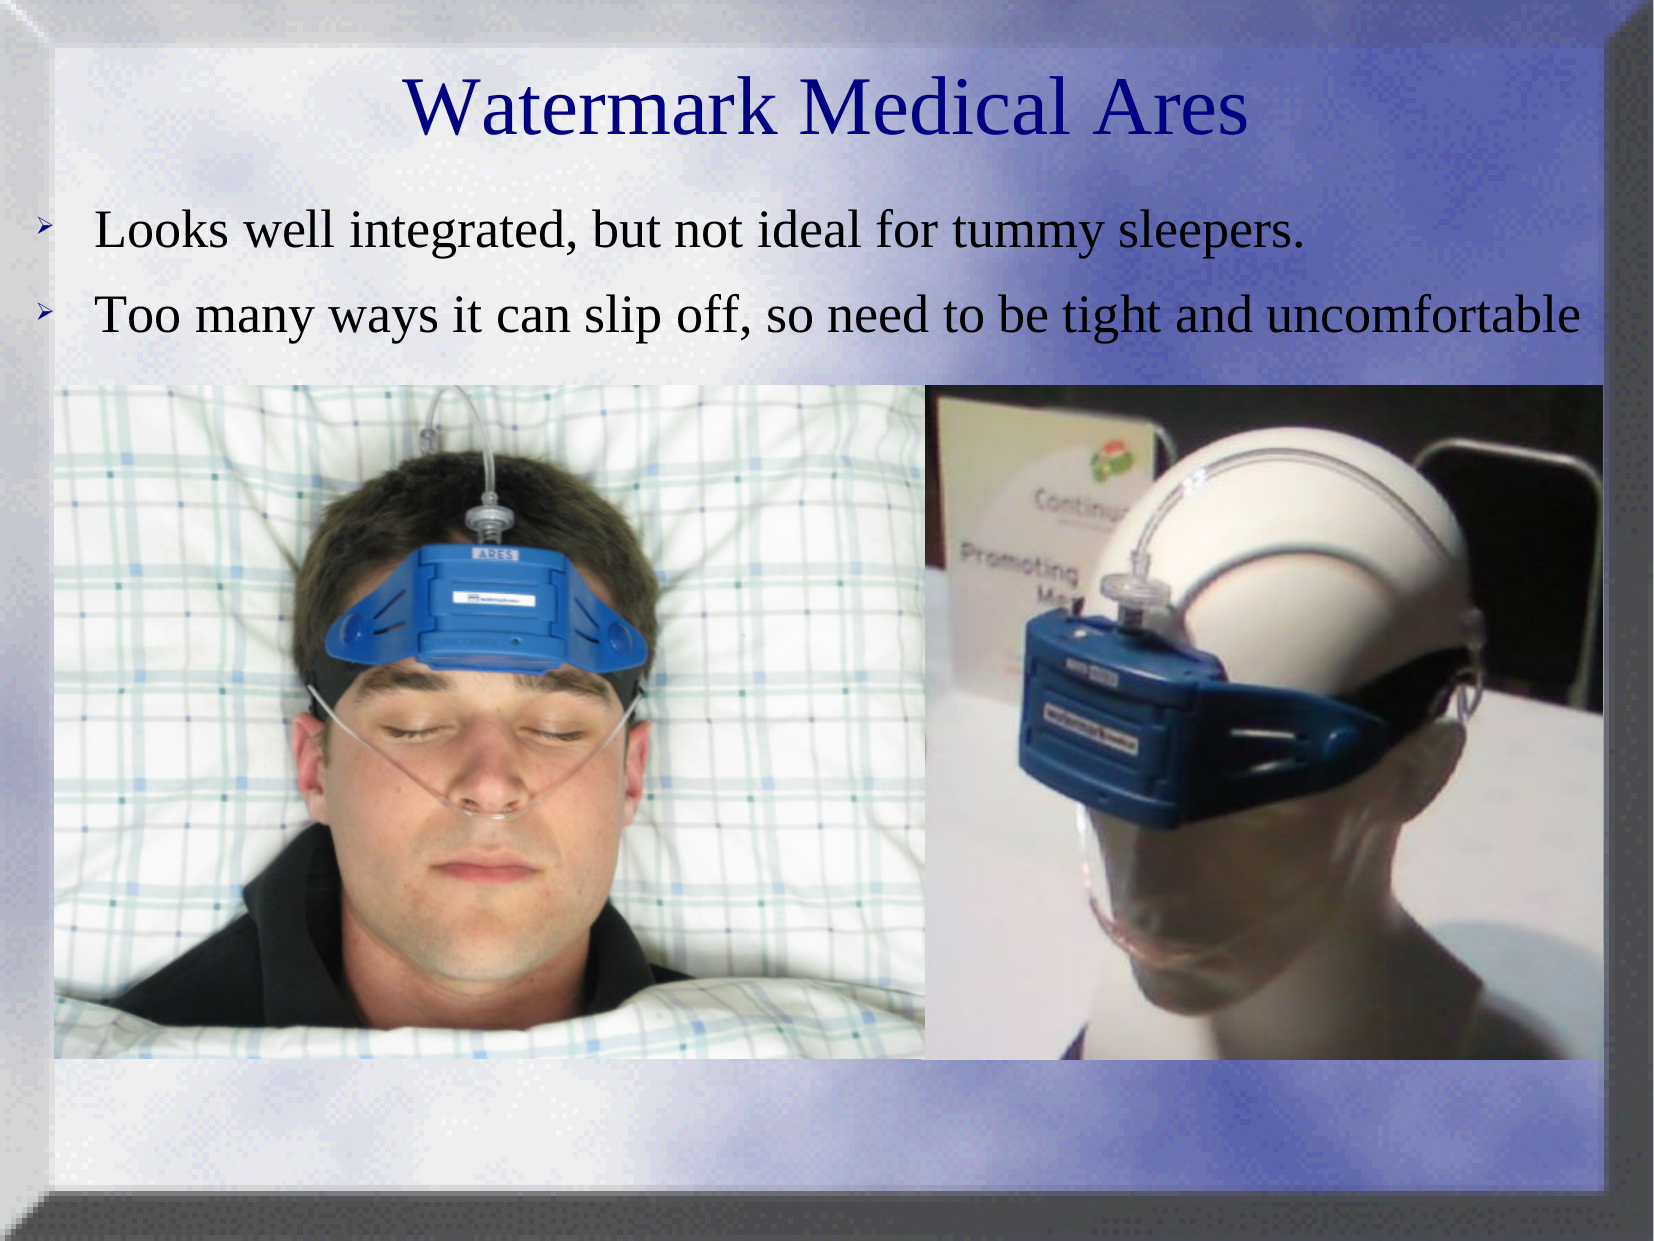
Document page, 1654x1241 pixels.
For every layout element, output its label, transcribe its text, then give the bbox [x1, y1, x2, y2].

list Looks well integrated, but not ideal for tummy sleepers. Too many ways it can slip off, so need to be tight and uncomfortable [35, 199, 1591, 430]
title Watermark Medical Ares [207, 53, 1446, 160]
picture [0, 0, 1654, 1241]
